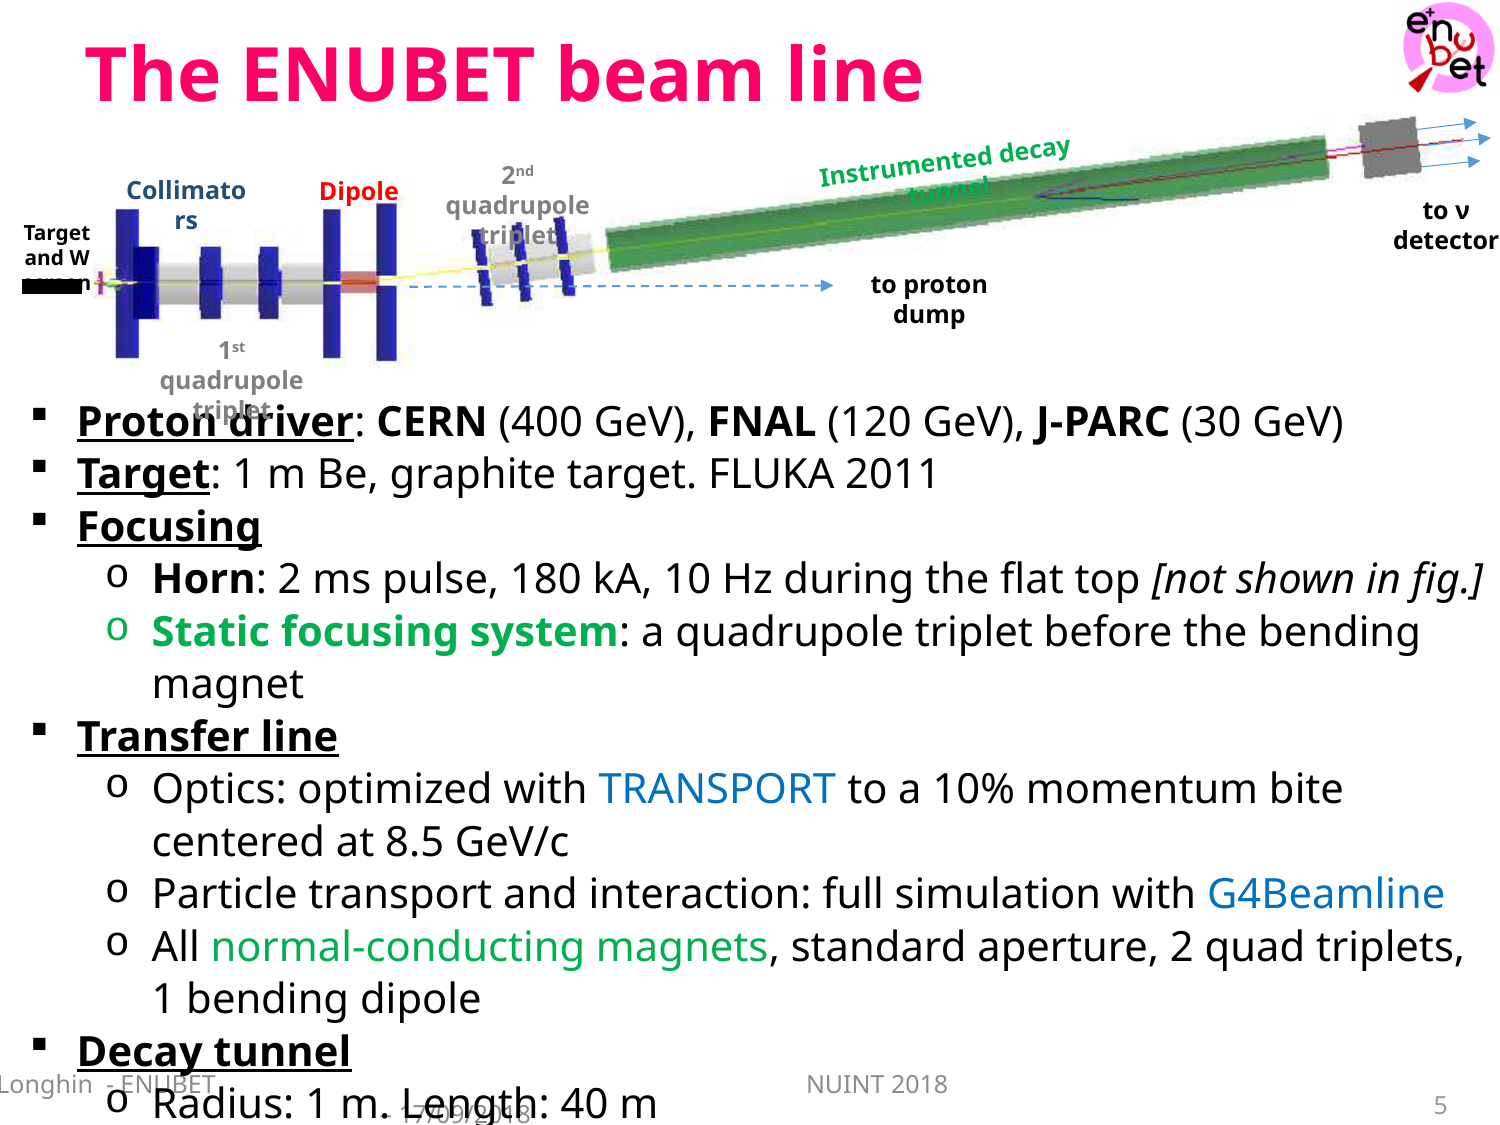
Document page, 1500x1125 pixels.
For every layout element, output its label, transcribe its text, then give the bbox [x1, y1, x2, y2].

text_box Collimators [110, 167, 263, 242]
text_box The ENUBET beam line [69, 18, 1431, 124]
text_box Dipole [282, 167, 436, 213]
text_box Instrumented decay tunnel [778, 116, 1116, 235]
text_box 2nd quadrupole triplet [414, 152, 622, 257]
text_box Target and W screen [0, 212, 121, 303]
picture [70, 114, 1464, 379]
text_box Proton driver: CERN (400 GeV), FNAL (120 GeV), J-PARC (30 GeV) Target: 1 m Be, graphite target. FLUKA 2011 Focusing Horn: 2 ms pulse, 180 kA, 10 Hz during the flat top [not shown in fig.] Static focusing system: a quadrupole triplet before the bending magnet Transfer line Optics: optimized with TRANSPORT to a 10% momentum bite centered at 8.5 GeV/c Particle transport and interaction: full simulation with G4Beamline All normal-conducting magnets, standard aperture, 2 quad triplets, 1 bending dipole Decay tunnel Radius: 1 m. Length: 40 m low power hadron dump at the end of the decay tunnel Proton dump: position and size under optimization (in progress) [15, 384, 1500, 1125]
text_box 1st quadrupole triplet [128, 327, 336, 433]
text_box to proton dump [825, 260, 1033, 336]
picture [1397, 0, 1500, 95]
text_box to ν detector [1375, 187, 1500, 263]
